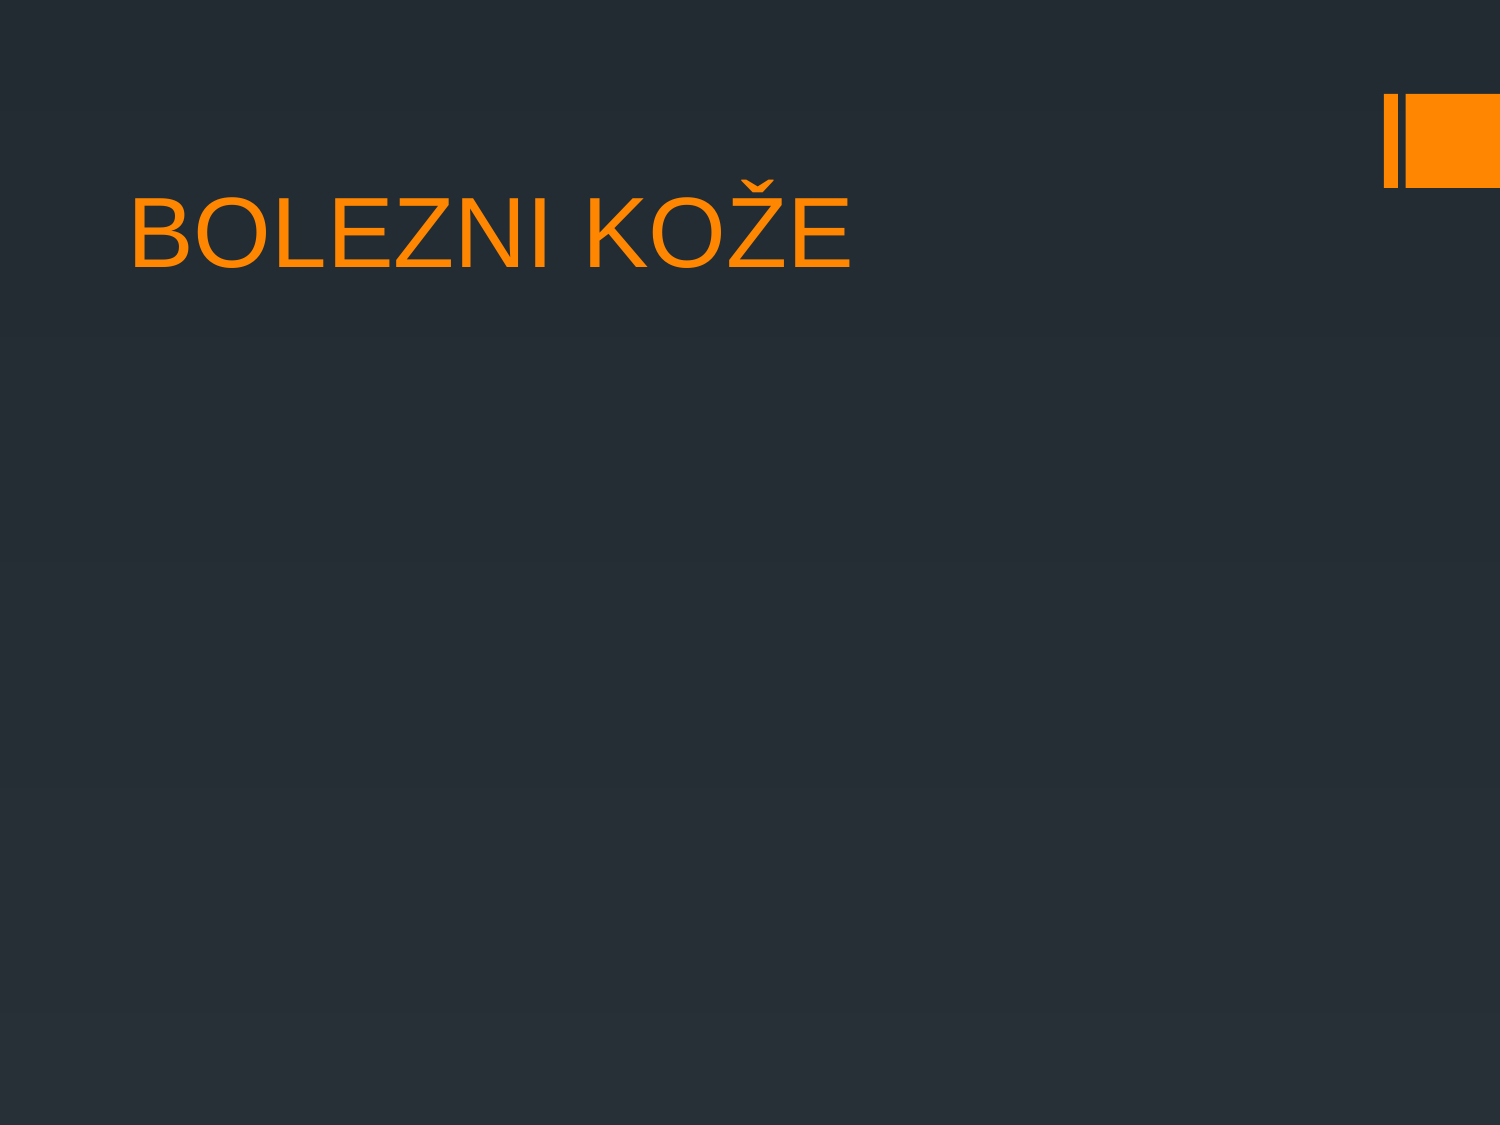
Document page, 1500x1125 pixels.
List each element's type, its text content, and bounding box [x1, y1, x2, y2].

title BOLEZNI KOŽE [112, 90, 1313, 295]
